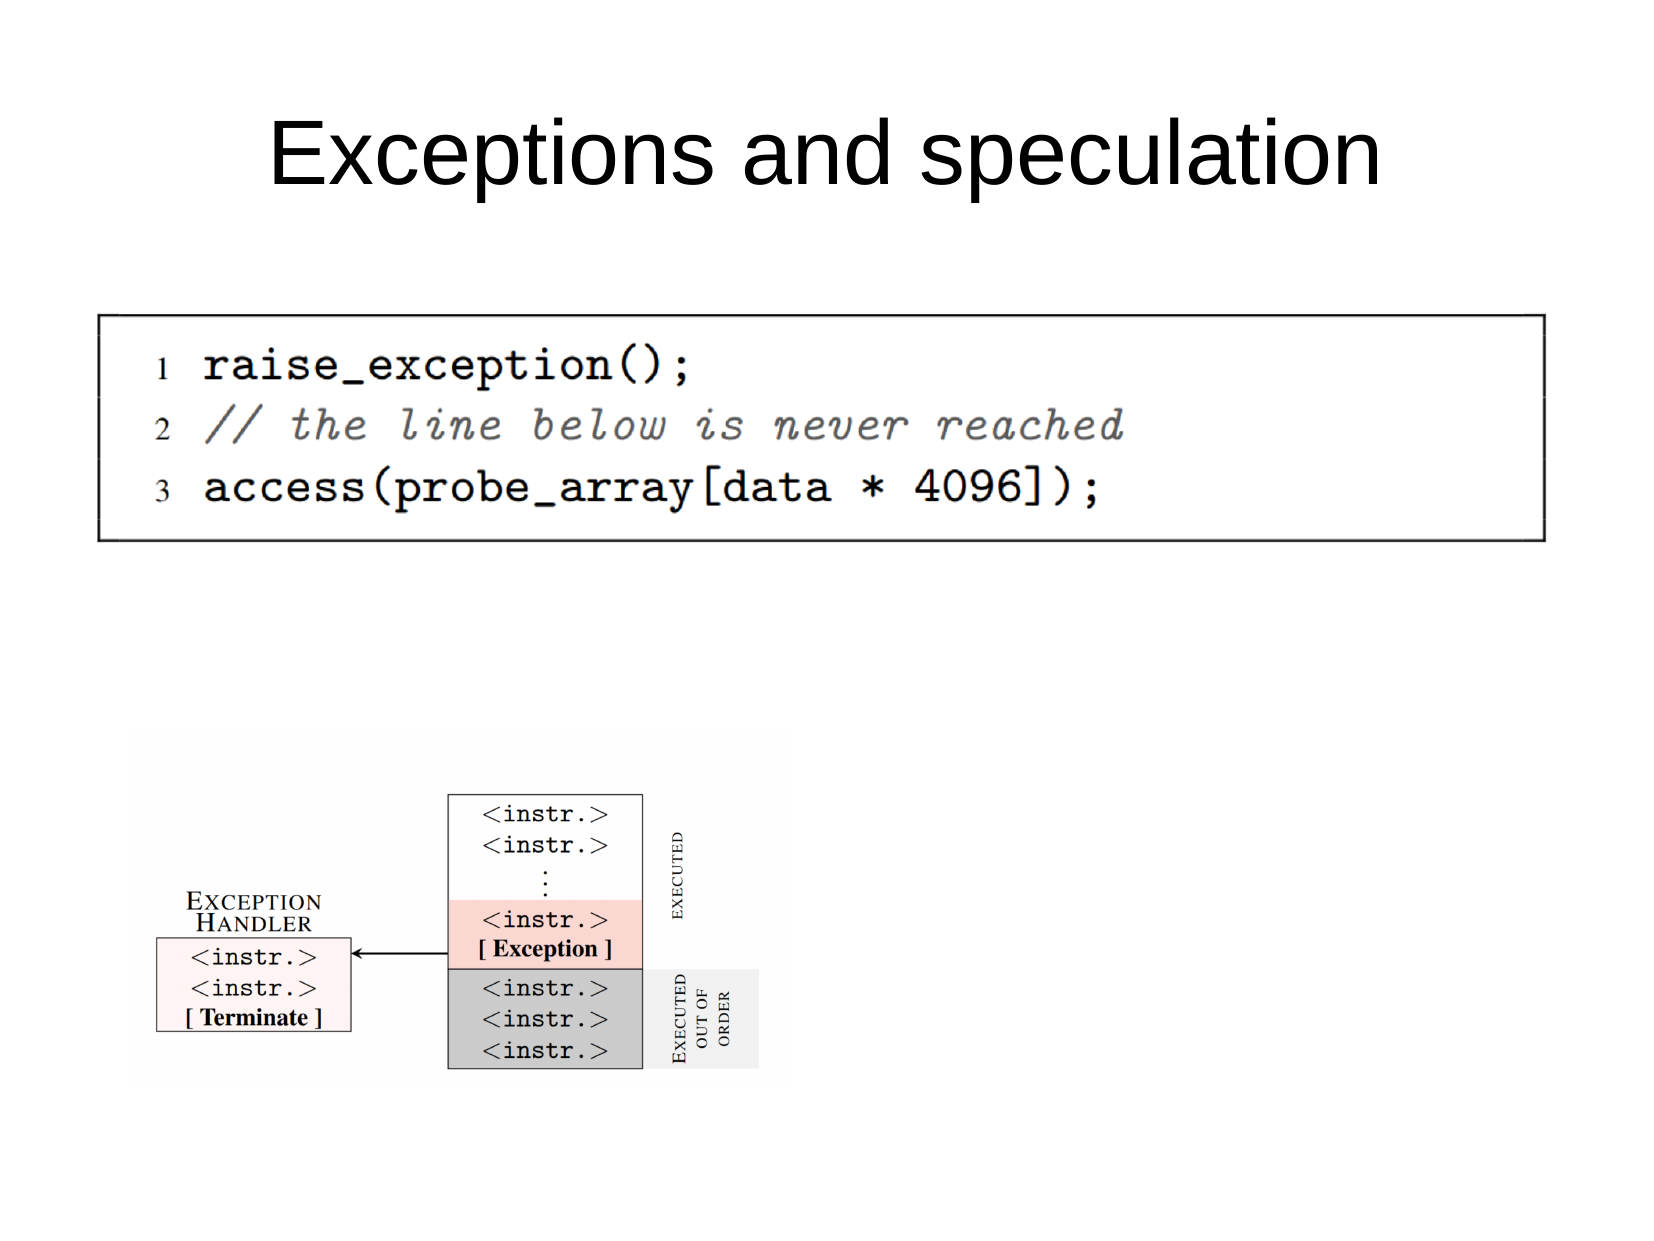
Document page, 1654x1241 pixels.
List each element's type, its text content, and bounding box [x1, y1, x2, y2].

picture [54, 260, 1576, 563]
title Exceptions and speculation [82, 49, 1571, 257]
picture [127, 727, 788, 1088]
